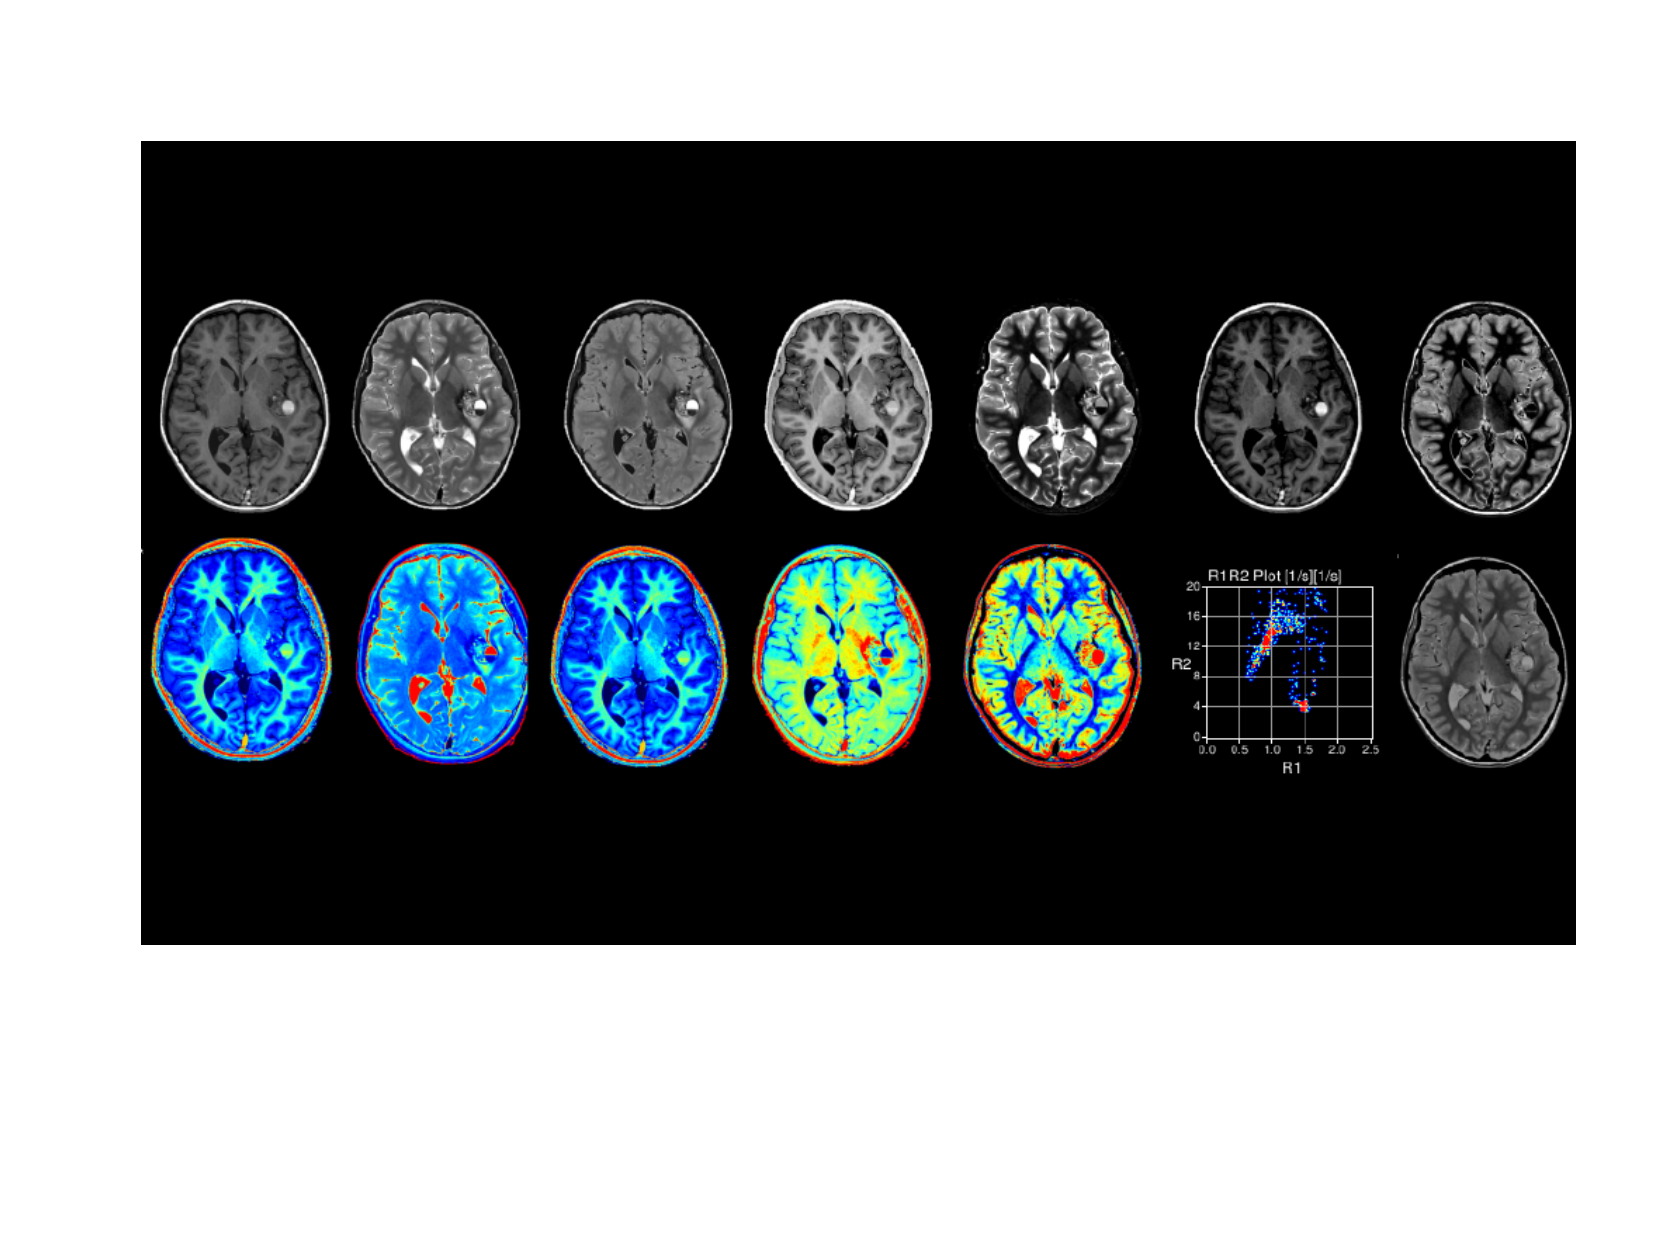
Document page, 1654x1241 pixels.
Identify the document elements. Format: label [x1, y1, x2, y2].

picture [141, 141, 1576, 945]
